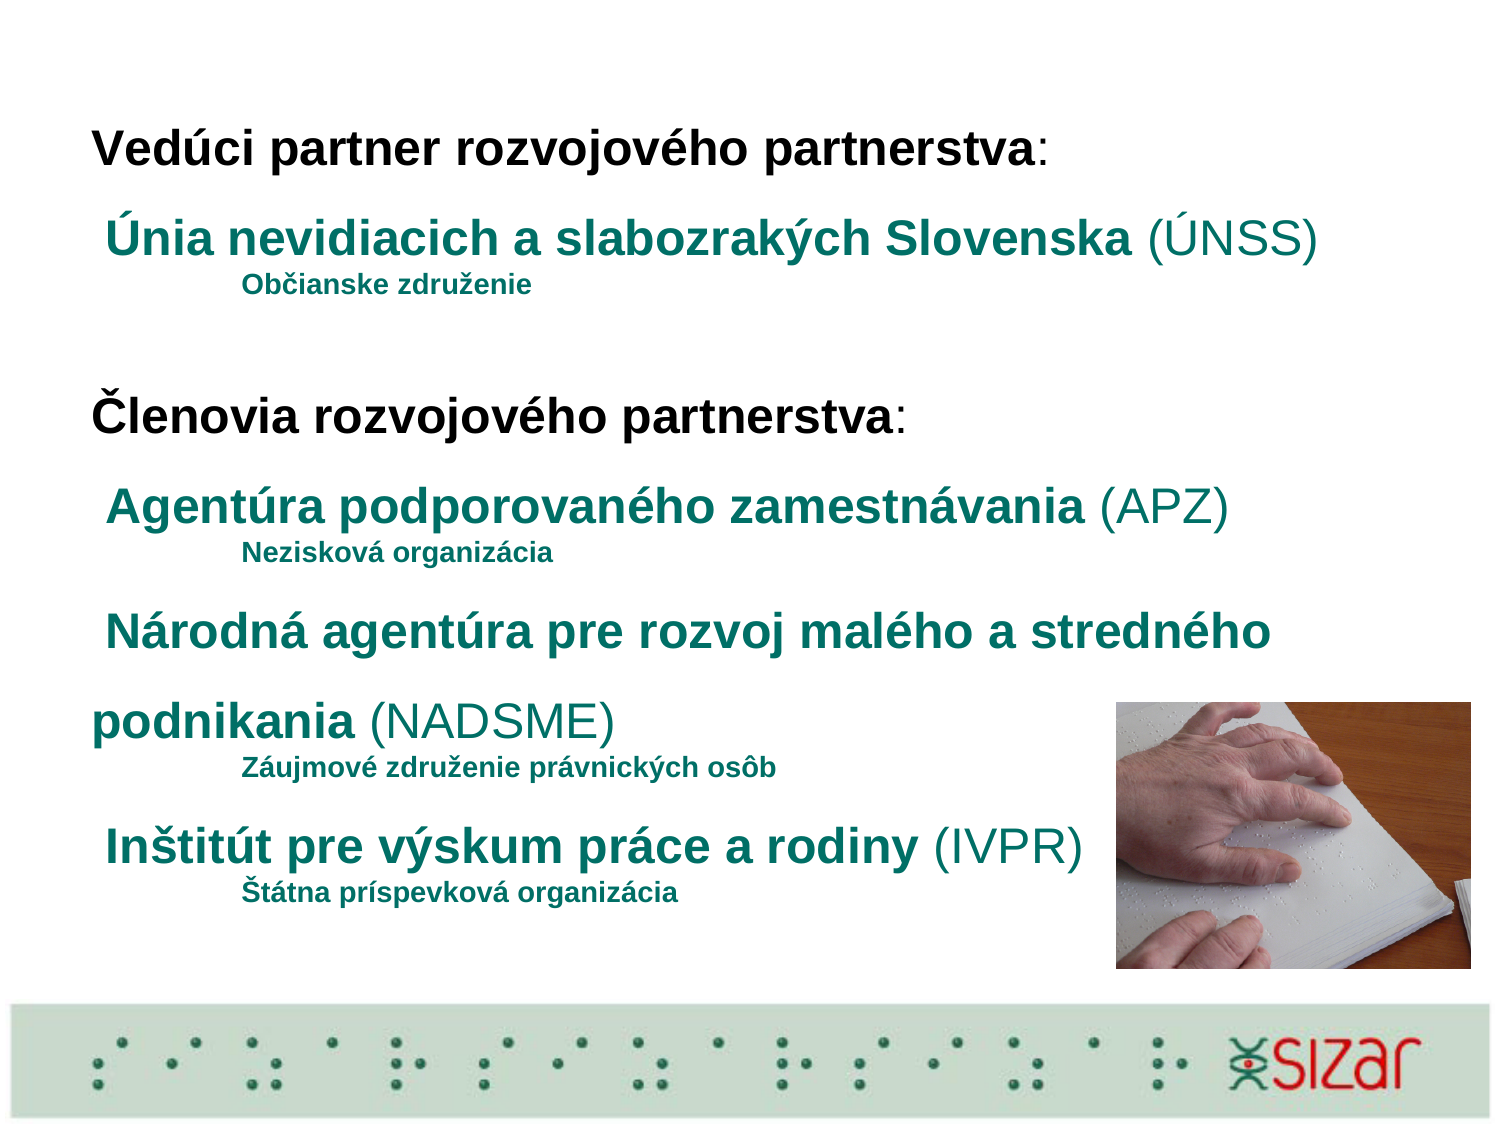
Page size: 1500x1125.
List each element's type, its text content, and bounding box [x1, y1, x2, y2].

picture [5, 999, 1495, 1124]
text_box Vedúci partner rozvojového partnerstva: Únia nevidiacich a slabozrakých Slovenska (ÚNSS) Občianske združenie Členovia rozvojového partnerstva: Agentúra podporovaného zamestnávania (APZ) Nezisková organizácia Národná agentúra pre rozvoj malého a stredného podnikania (NADSME) Záujmové združenie právnických osôb Inštitút pre výskum práce a rodiny (IVPR) Štátna príspevková organizácia [76, 78, 1471, 916]
picture [1116, 916, 1471, 969]
